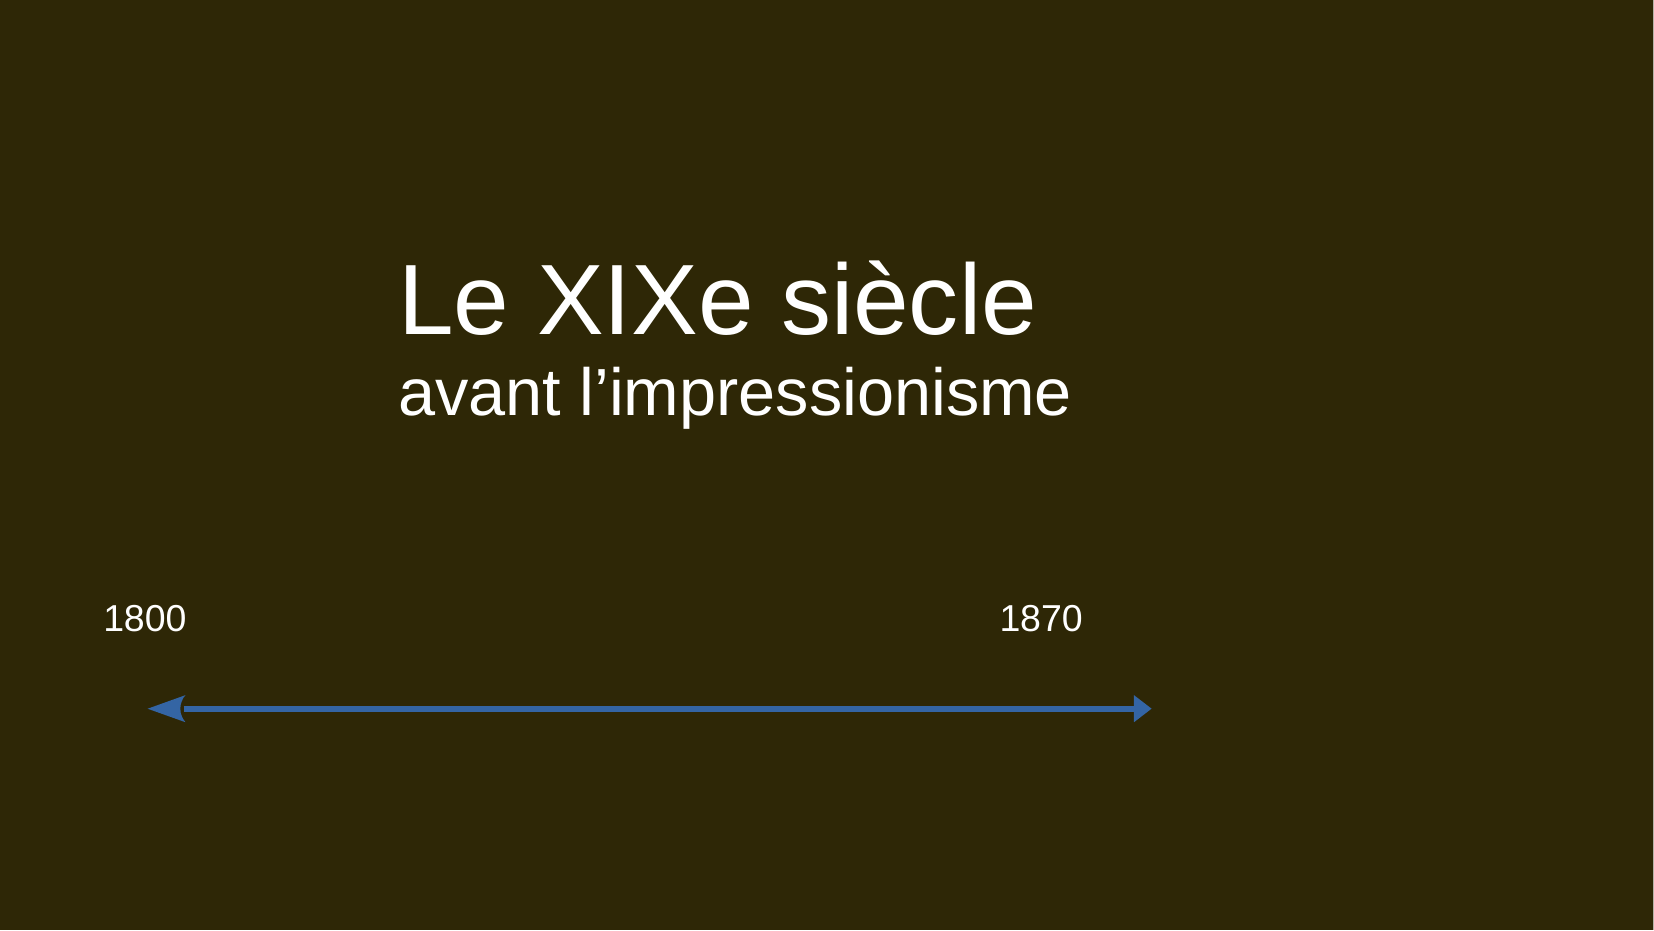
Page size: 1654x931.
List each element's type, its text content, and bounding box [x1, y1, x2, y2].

text_box Le XIXe siècle avant l’impressionisme [383, 236, 1123, 438]
text_box 1800 [88, 590, 384, 690]
text_box 1870 [974, 590, 1270, 690]
